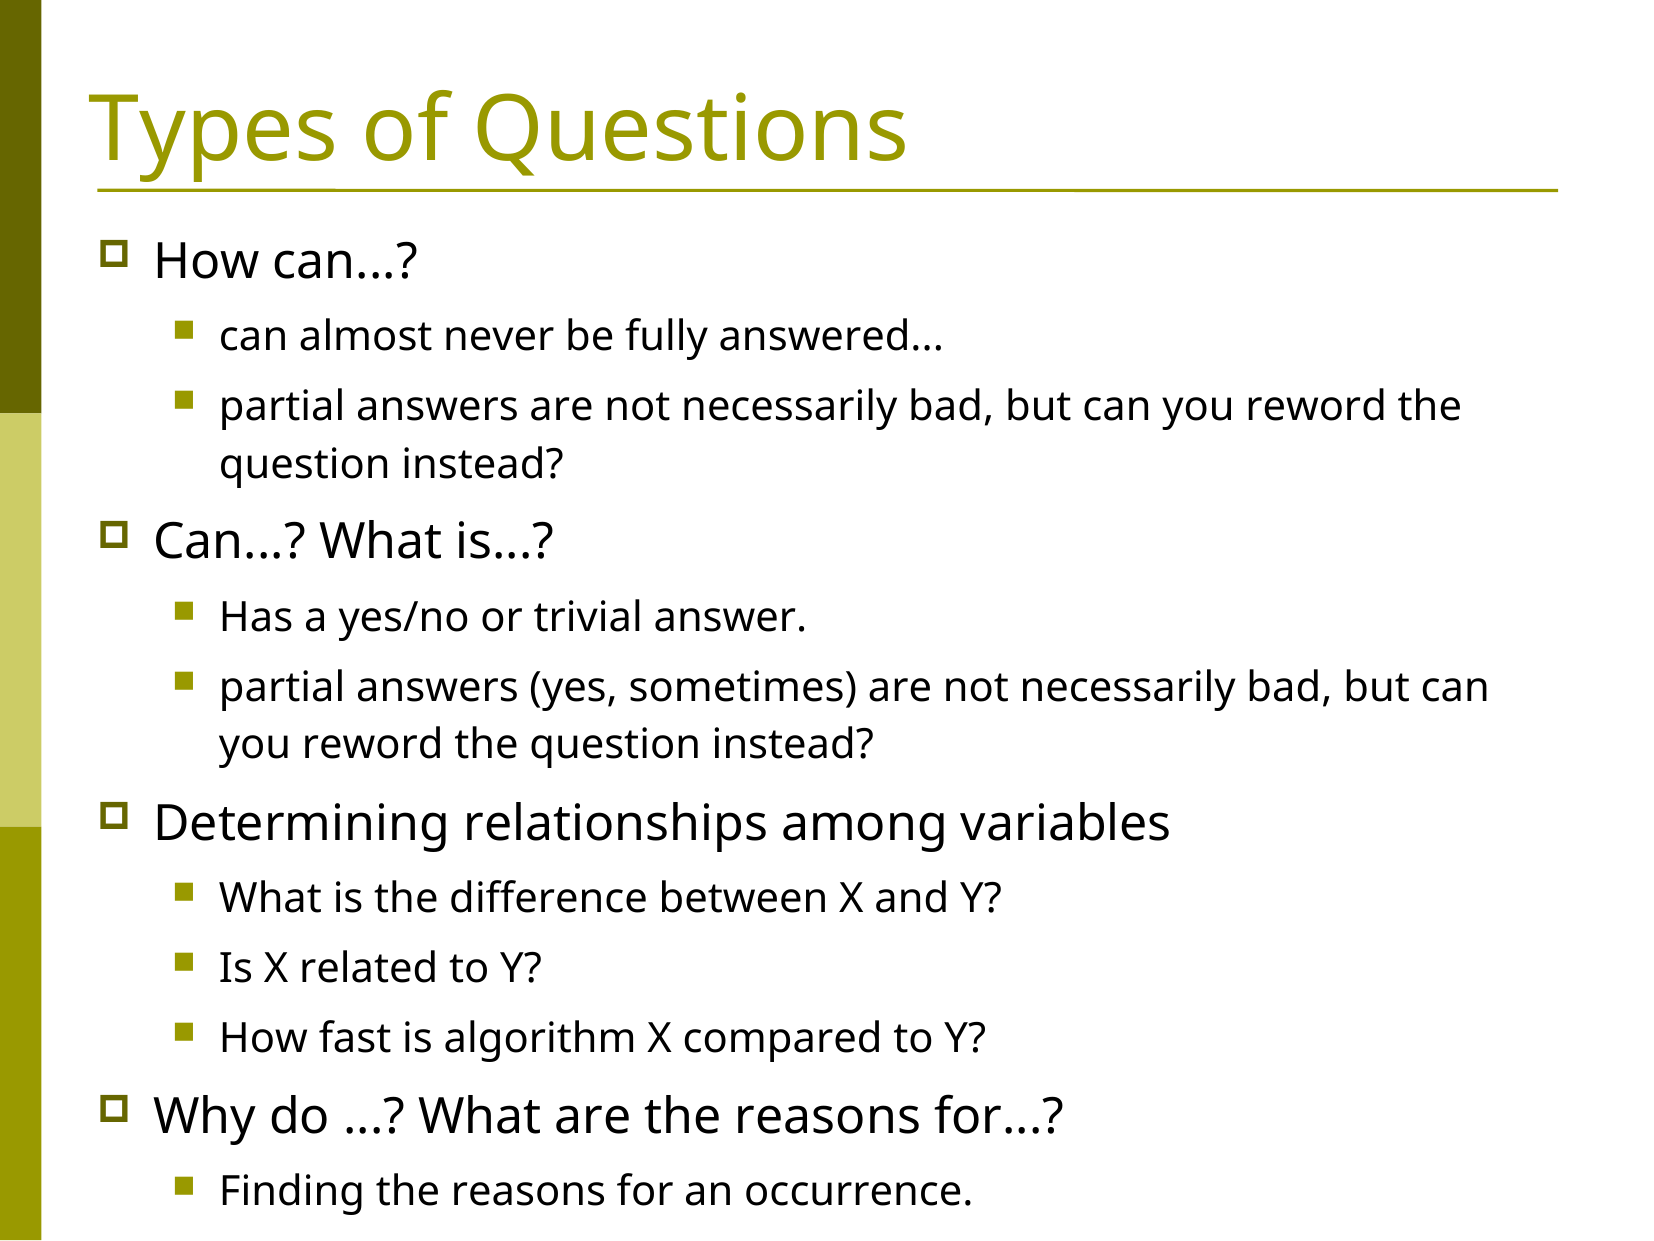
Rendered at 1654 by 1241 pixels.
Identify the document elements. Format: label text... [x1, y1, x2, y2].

list How can...? can almost never be fully answered... partial answers are not necessarily bad, but can you reword the question instead? Can...? What is...? Has a yes/no or trivial answer. partial answers (yes, sometimes) are not necessarily bad, but can you reword the question instead? Determining relationships among variables What is the difference between X and Y? Is X related to Y? How fast is algorithm X compared to Y? Why do ...? What are the reasons for...? Finding the reasons for an occurrence. [82, 216, 1571, 1133]
title Types of Questions [88, 43, 1577, 207]
